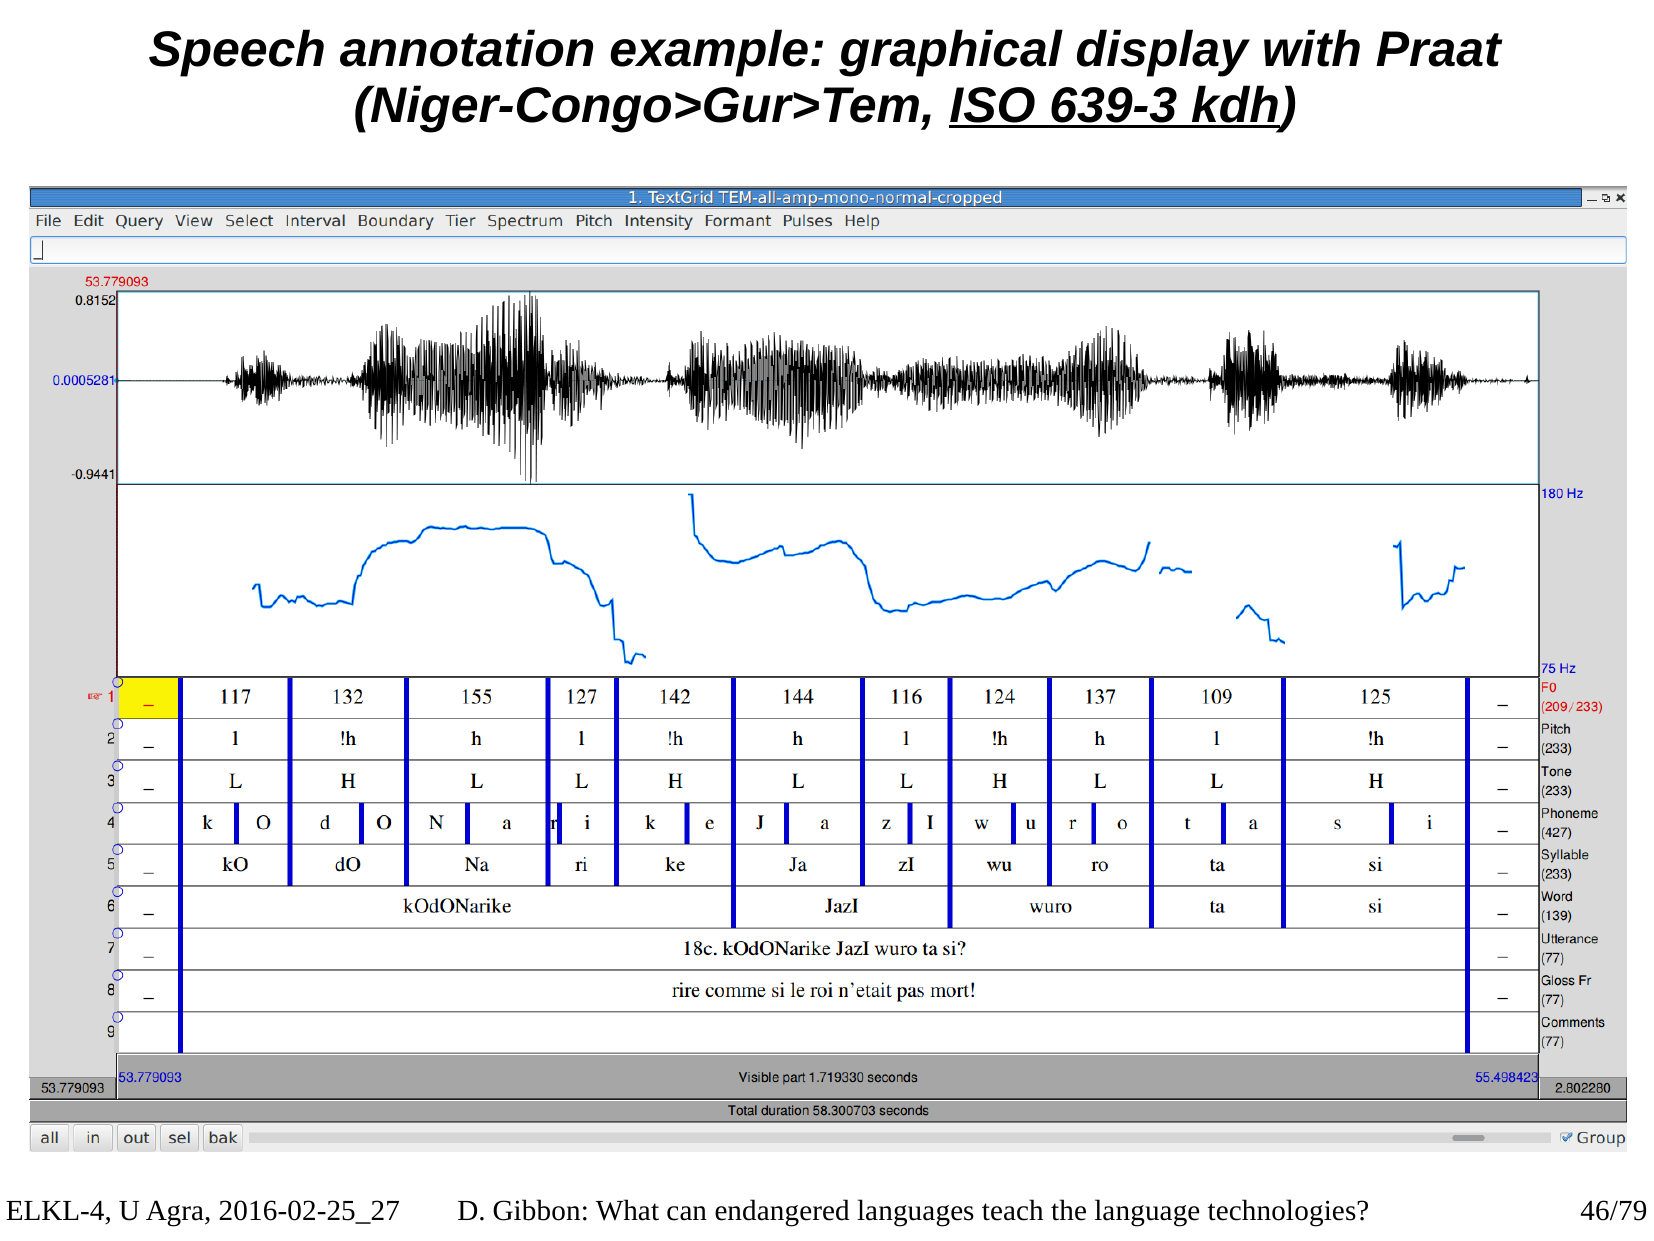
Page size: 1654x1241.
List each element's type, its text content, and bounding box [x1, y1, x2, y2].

title Speech annotation example: graphical display with Praat (Niger-Congo>Gur>Tem, ISO 639-3 kdh) [0, 20, 1654, 134]
picture [29, 186, 1627, 1152]
